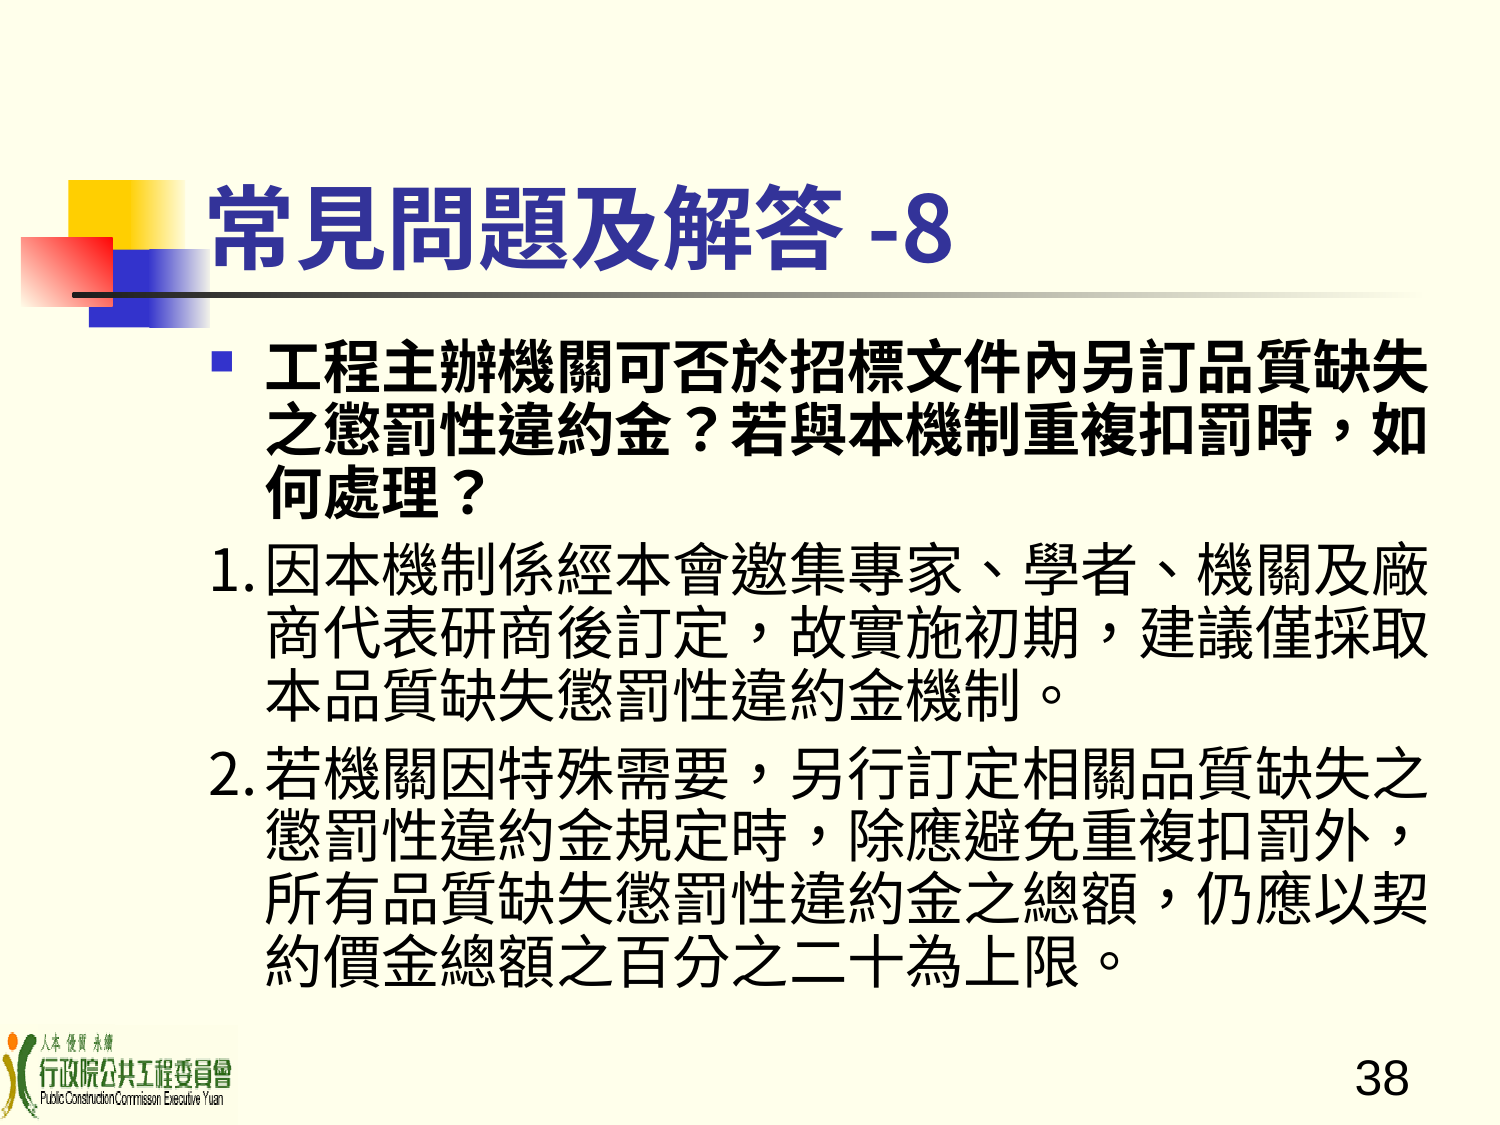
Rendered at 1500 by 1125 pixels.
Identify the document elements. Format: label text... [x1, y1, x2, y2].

picture [0, 1024, 238, 1125]
title 常見問題及解答-8 [188, 101, 1468, 289]
list 工程主辦機關可否於招標文件內另訂品質缺失之懲罰性違約金？若與本機制重複扣罰時，如何處理？ 1. 因本機制係經本會邀集專家、學者、機關及廠商代表研商後訂定，故實施初期，建議僅採取本品質缺失懲罰性違約金機制。 2. 若機關因特殊需要，另行訂定相關品質缺失之懲罰性違約金規定時，除應避免重複扣罰外，所有品質缺失懲罰性違約金之總額，仍應以契約價金總額之百分之二十為上限。 [193, 331, 1469, 1007]
